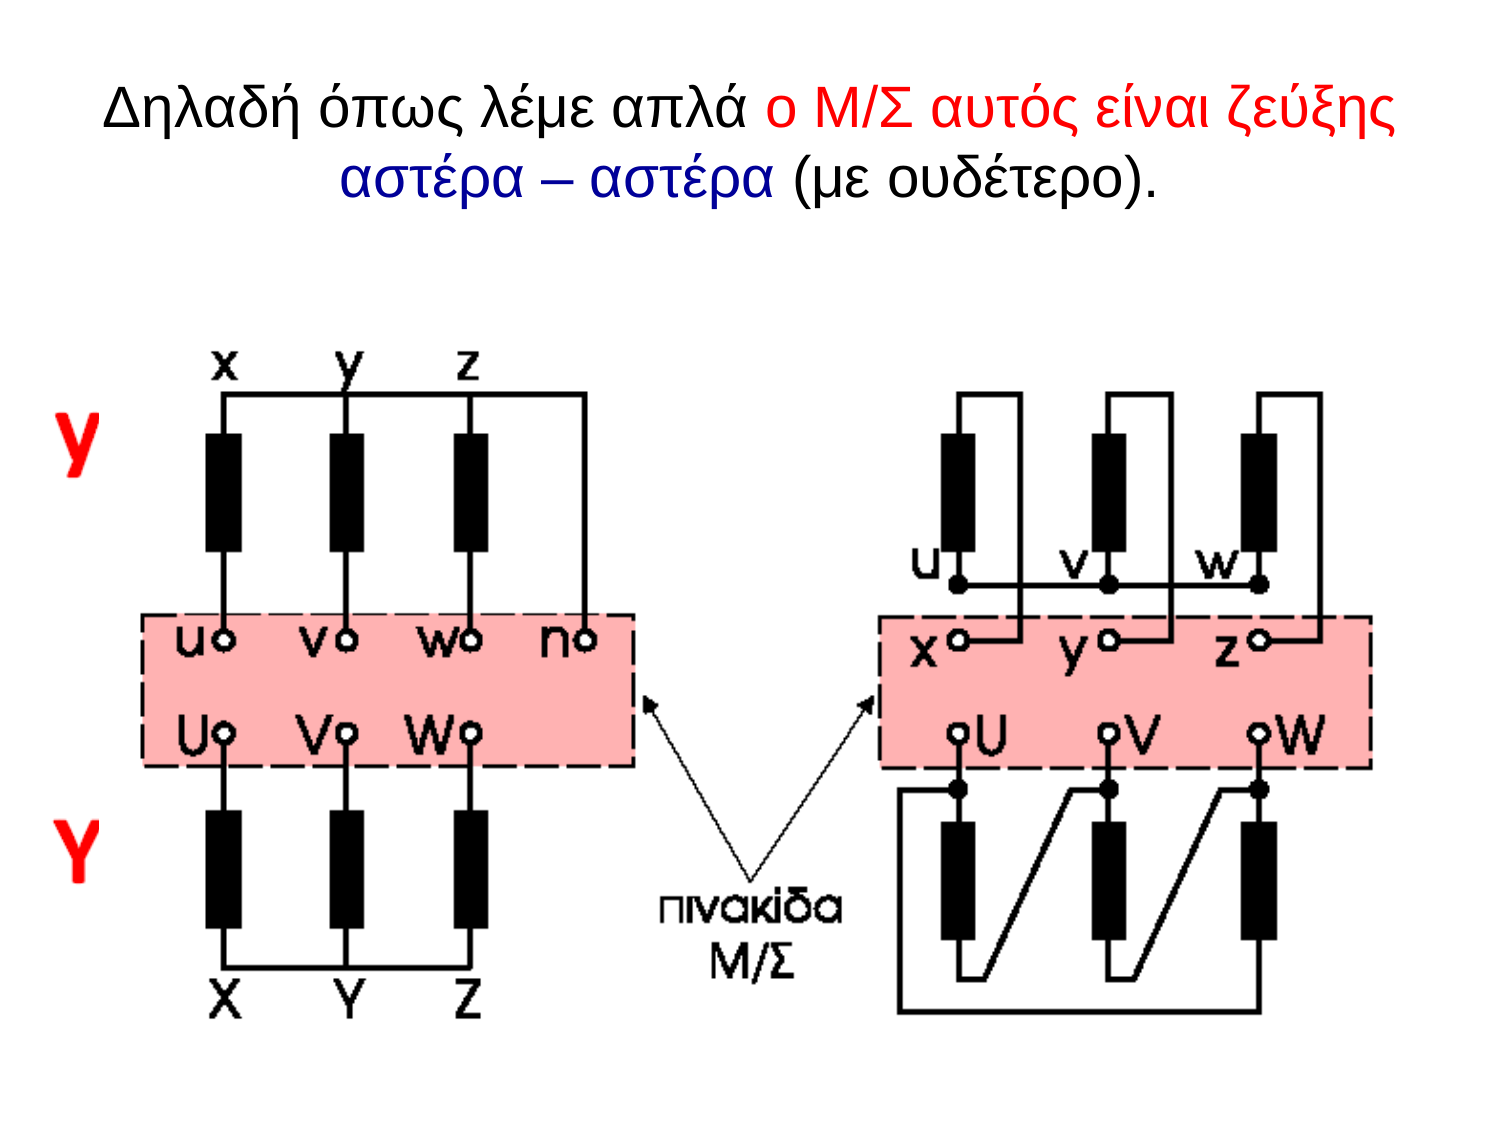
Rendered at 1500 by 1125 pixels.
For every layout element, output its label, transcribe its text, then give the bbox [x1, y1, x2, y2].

picture [46, 304, 1396, 1042]
title Δηλαδή όπως λέμε απλά ο Μ/Σ αυτός είναι ζεύξης αστέρα – αστέρα (με ουδέτερο). [75, 45, 1426, 233]
